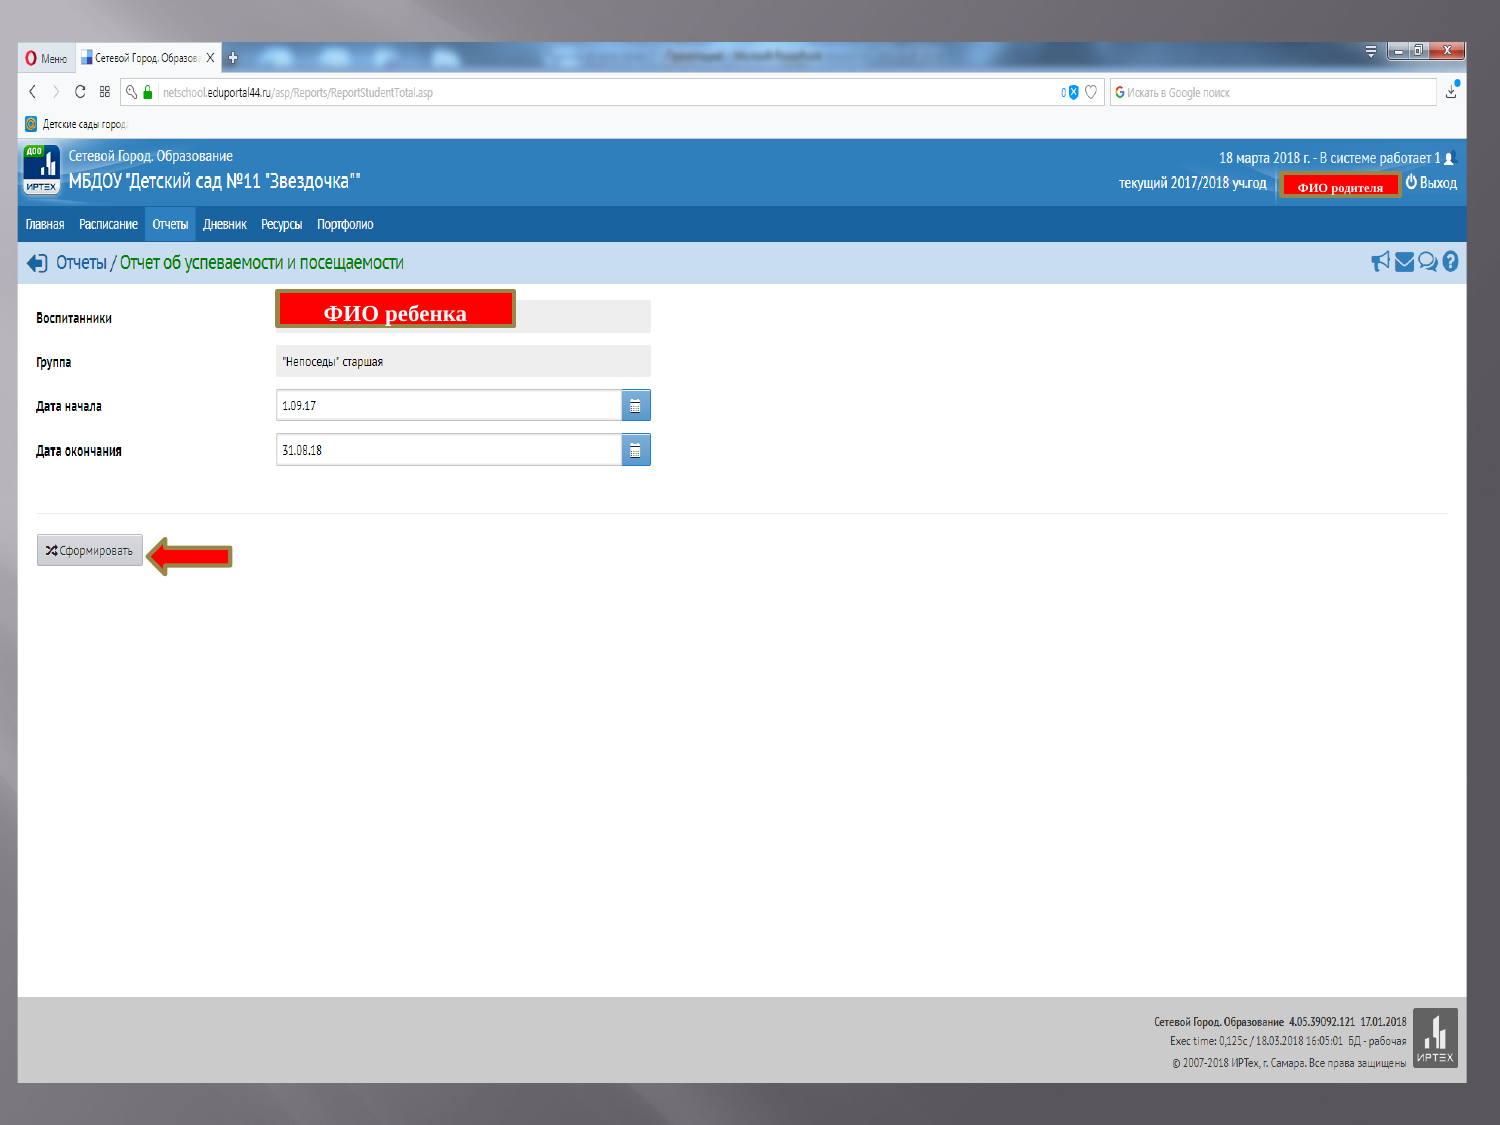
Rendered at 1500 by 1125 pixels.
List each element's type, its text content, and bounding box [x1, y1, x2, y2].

text_box [147, 538, 231, 575]
text_box ФИО ребенка [278, 291, 514, 326]
text_box ФИО родителя [1282, 173, 1400, 196]
picture [17, 42, 1467, 1083]
